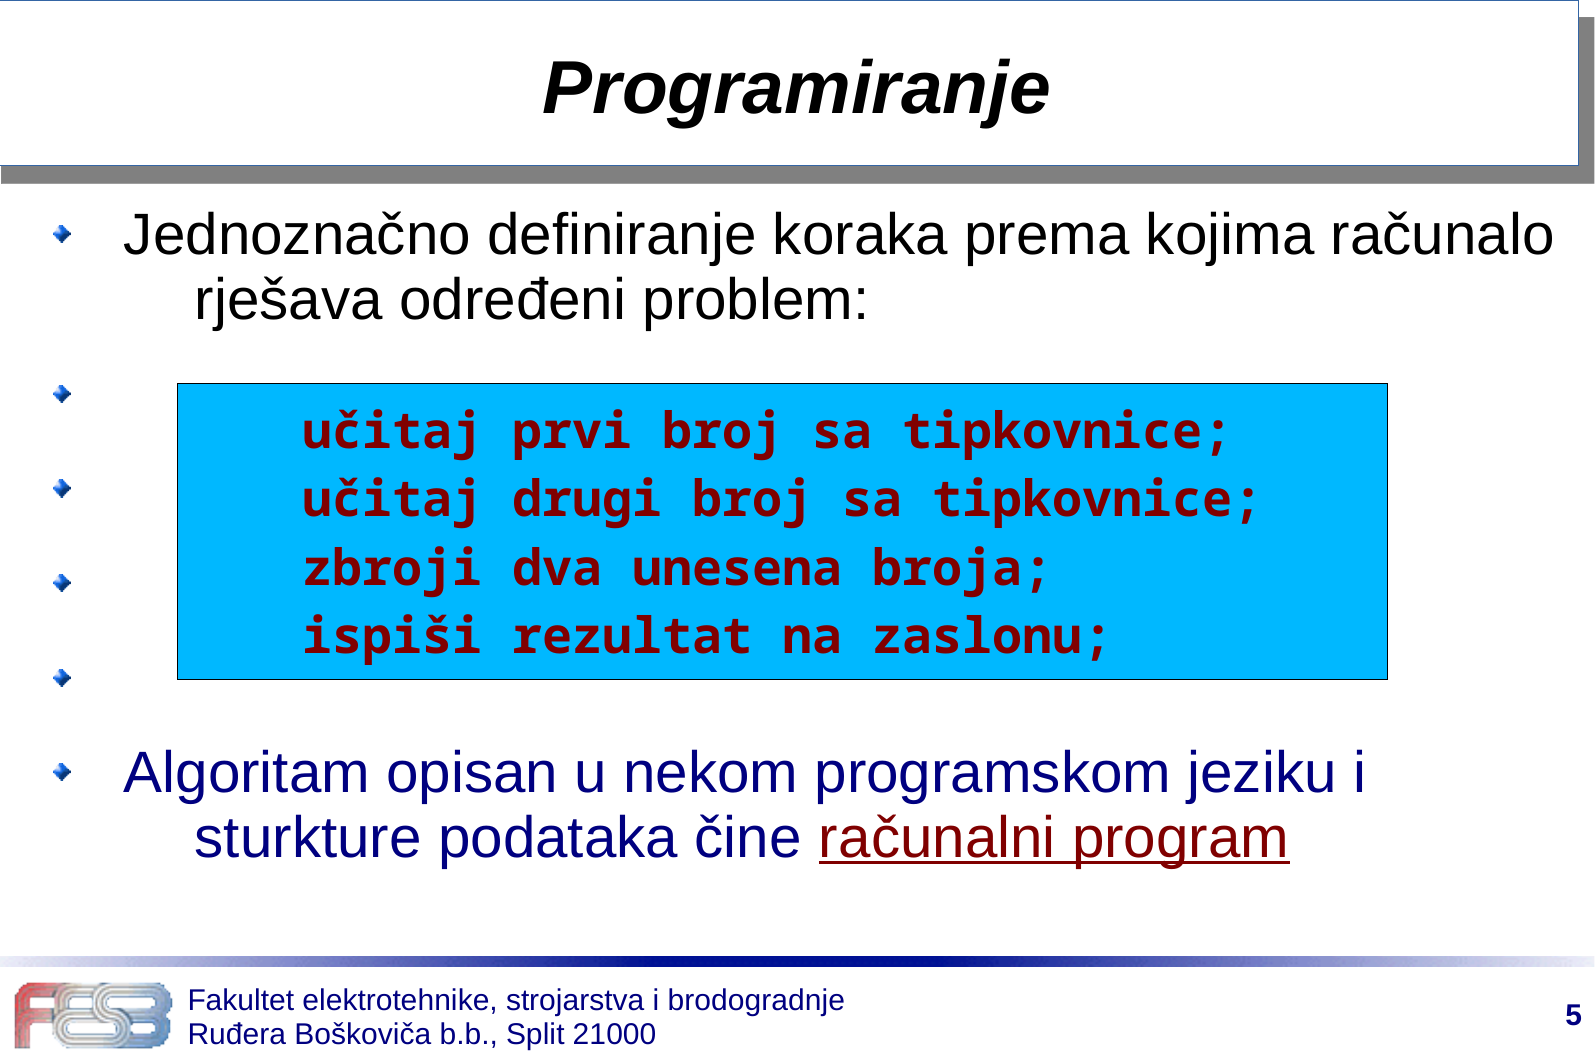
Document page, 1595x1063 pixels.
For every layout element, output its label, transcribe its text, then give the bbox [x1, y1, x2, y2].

list Jednoznačno definiranje koraka prema kojima računalo rješava određeni problem: Algoritam opisan u nekom programskom jeziku i sturkture podataka čine računalni program [29, 201, 1565, 944]
picture [0, 956, 1595, 967]
text_box učitaj prvi broj sa tipkovnice; učitaj drugi broj sa tipkovnice; zbroji dva unesena broja; ispiši rezultat na zaslonu; [177, 383, 1388, 680]
title Programiranje [0, 0, 1595, 175]
picture [9, 975, 177, 1059]
